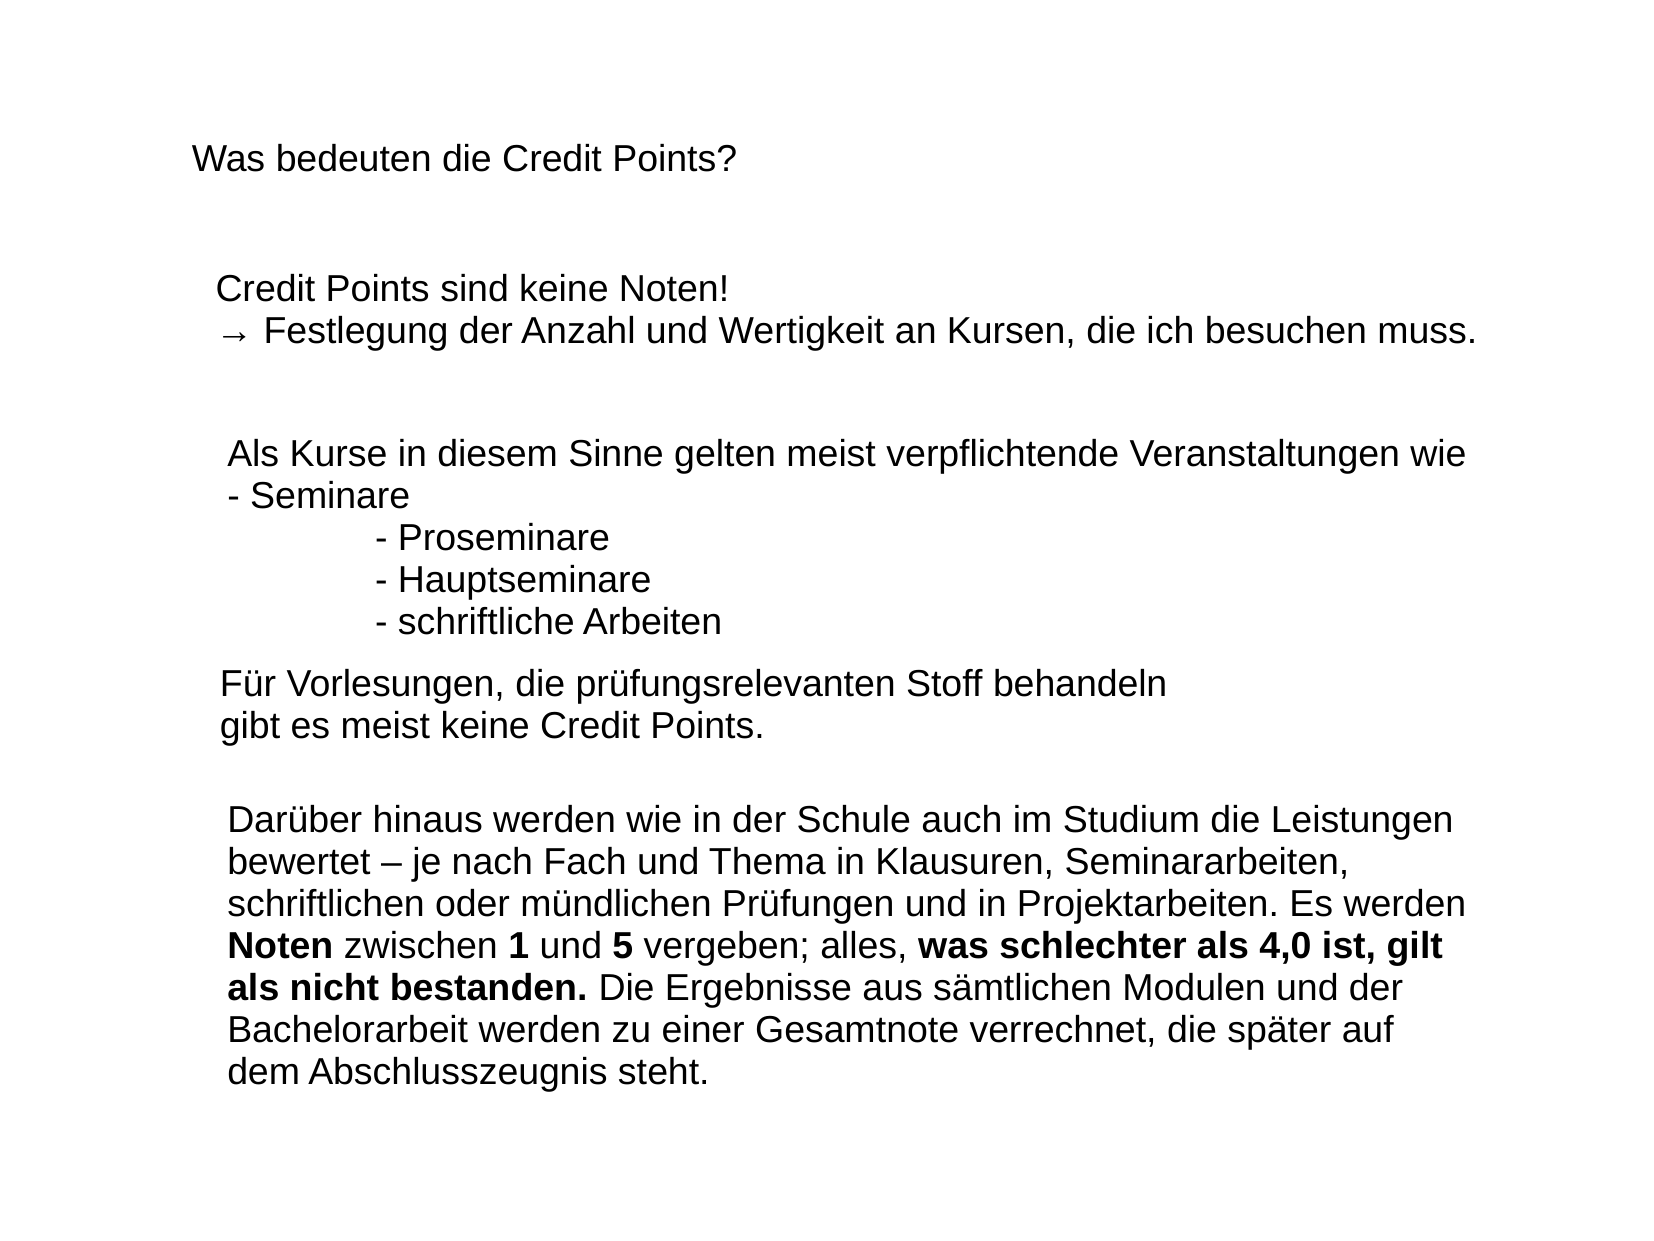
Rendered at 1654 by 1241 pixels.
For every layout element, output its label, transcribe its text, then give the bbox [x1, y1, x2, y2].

text_box Credit Points sind keine Noten! → Festlegung der Anzahl und Wertigkeit an Kursen, die ich besuchen muss. [200, 259, 1493, 359]
text_box Als Kurse in diesem Sinne gelten meist verpflichtende Veranstaltungen wie - Seminare - Proseminare - Hauptseminare - schriftliche Arbeiten [212, 425, 1492, 650]
text_box Was bedeuten die Credit Points? [177, 129, 1394, 187]
text_box Für Vorlesungen, die prüfungsrelevanten Stoff behandeln gibt es meist keine Credit Points. [205, 655, 1193, 755]
text_box Darüber hinaus werden wie in der Schule auch im Studium die Leistungen bewertet – je nach Fach und Thema in Klausuren, Seminararbeiten, schriftlichen oder mündlichen Prüfungen und in Projektarbeiten. Es werden Noten zwischen 1 und 5 vergeben; alles, was schlechter als 4,0 ist, gilt als nicht bestanden. Die Ergebnisse aus sämtlichen Modulen und der Bachelorarbeit werden zu einer Gesamtnote verrechnet, die später auf dem Abschlusszeugnis steht. [212, 791, 1489, 1101]
